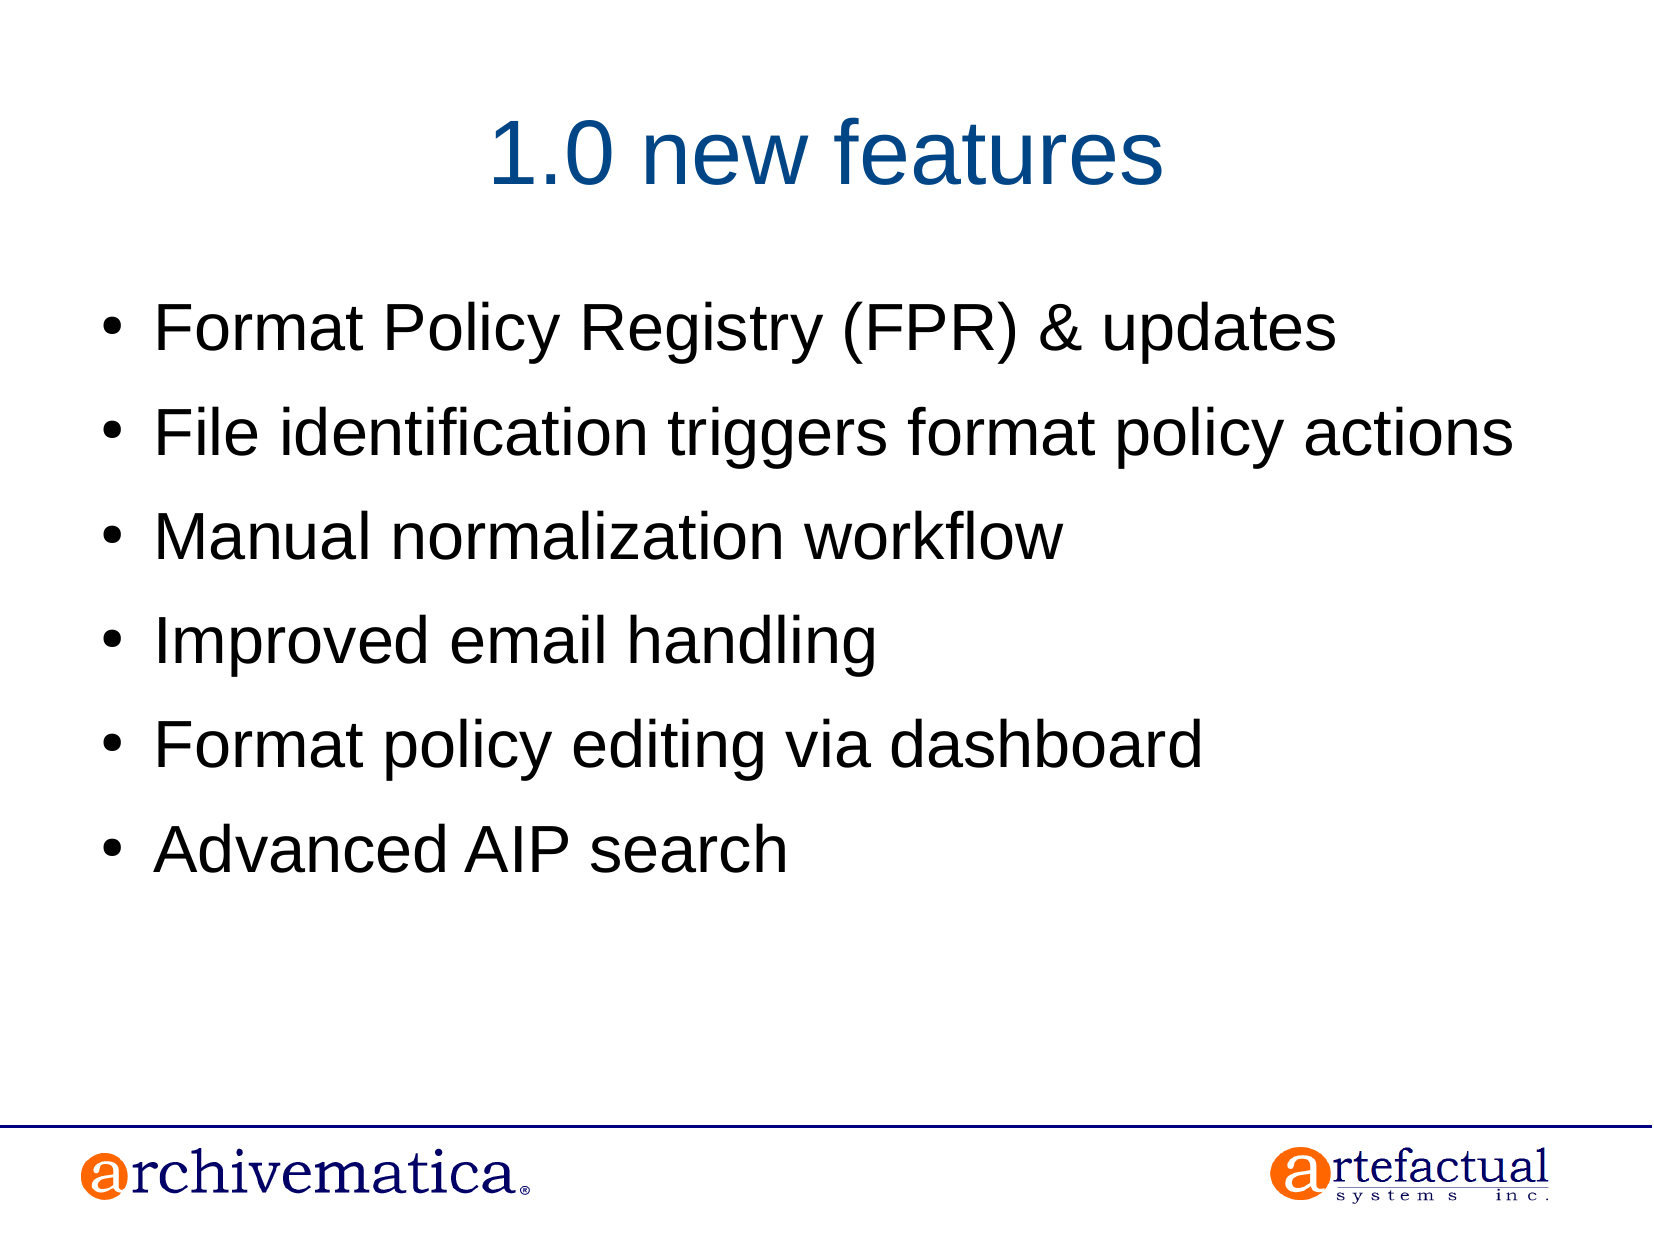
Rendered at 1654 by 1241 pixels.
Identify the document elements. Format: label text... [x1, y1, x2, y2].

list Format Policy Registry (FPR) & updates File identification triggers format policy actions Manual normalization workflow Improved email handling Format policy editing via dashboard Advanced AIP search [82, 290, 1571, 1010]
title 1.0 new features [82, 49, 1571, 257]
picture [1263, 1139, 1560, 1211]
picture [81, 1133, 531, 1216]
